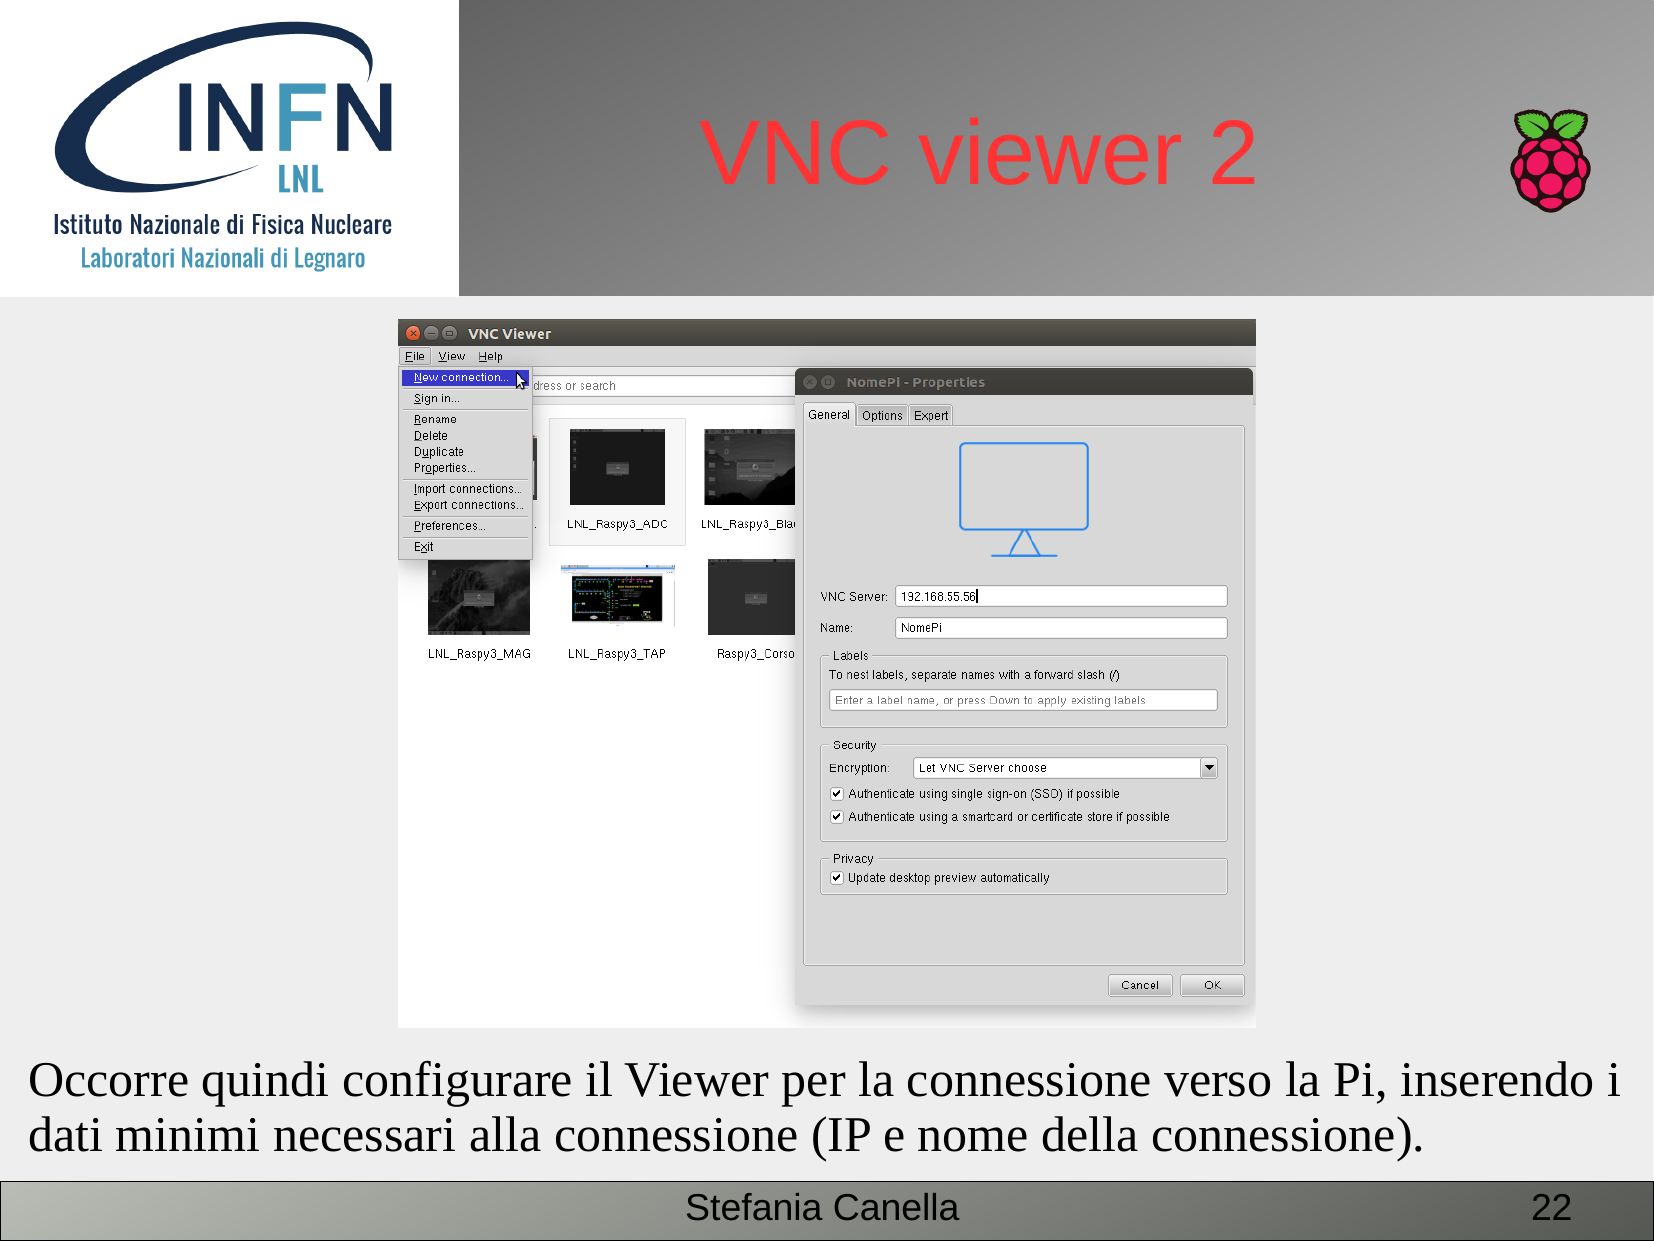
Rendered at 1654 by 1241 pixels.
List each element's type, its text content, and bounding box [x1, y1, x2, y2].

text_box [0, 1181, 670, 1241]
text_box [984, 1181, 1516, 1241]
picture [398, 319, 1256, 1028]
title VNC viewer 2 [459, 49, 1571, 257]
text_box Occorre quindi configurare il Viewer per la connessione verso la Pi, inserendo i dati minimi necessari alla connessione (IP e nome della connessione). [28, 1046, 1626, 1168]
text_box Stefania Canella [670, 1178, 984, 1241]
text_box [459, 0, 1654, 296]
text_box <number> [1516, 1178, 1654, 1241]
picture [0, 0, 459, 297]
